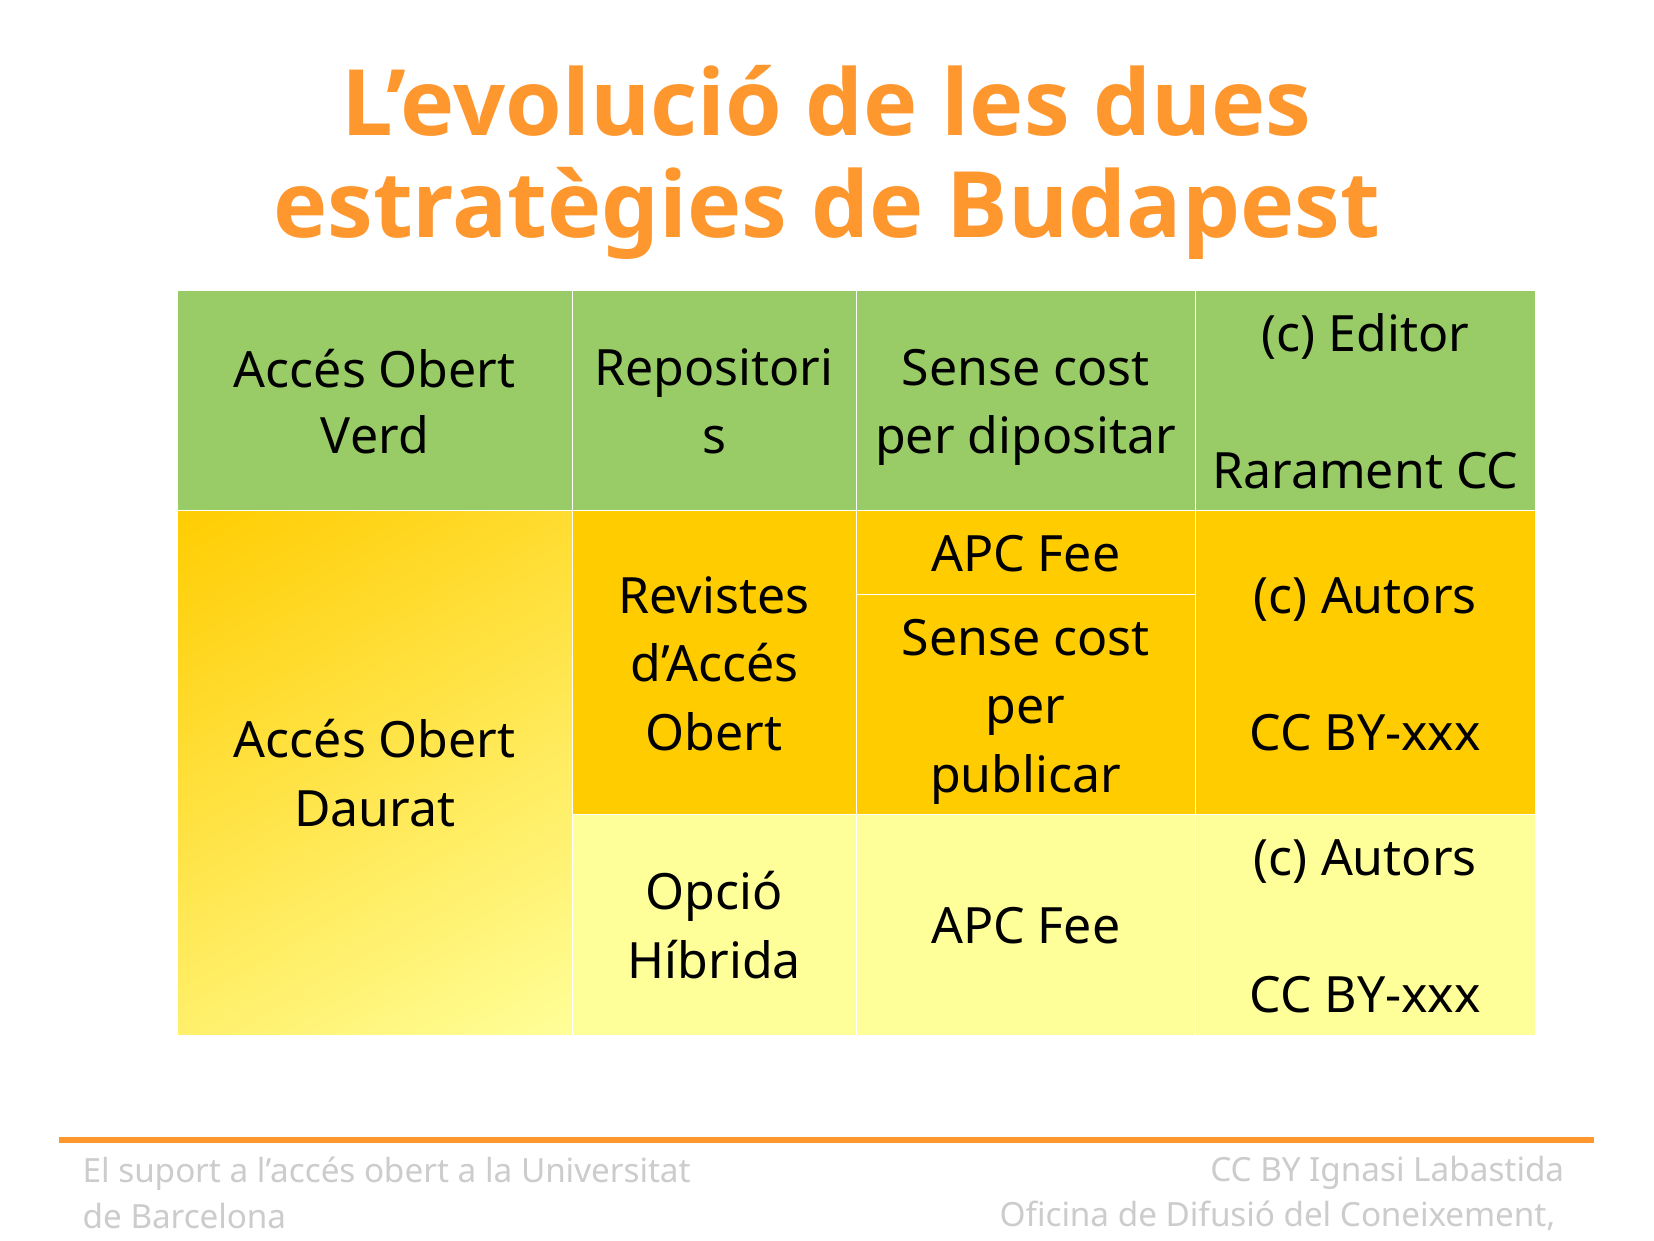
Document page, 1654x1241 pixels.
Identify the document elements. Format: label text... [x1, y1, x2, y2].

title L’evolució de les dues estratègies de Budapest [82, 49, 1571, 257]
table_header Sense cost per dipositar [857, 291, 1195, 510]
table_cell Revistes d’Accés Obert [573, 511, 856, 814]
table_cell (c) Autors CC BY-xxx [1196, 815, 1535, 1035]
table_cell Opció Híbrida [573, 815, 856, 1035]
table_cell APC Fee [857, 511, 1195, 594]
table_cell (c) Autors CC BY-xxx [1196, 511, 1535, 814]
table_cell APC Fee [857, 815, 1195, 1035]
table_cell Sense cost per publicar [857, 595, 1195, 814]
table_header Accés Obert Verd [178, 291, 572, 510]
table_cell Accés Obert Daurat [178, 511, 572, 1035]
table_header (c) Editor Rarament CC [1196, 291, 1535, 510]
table_header Repositoris [573, 291, 856, 510]
